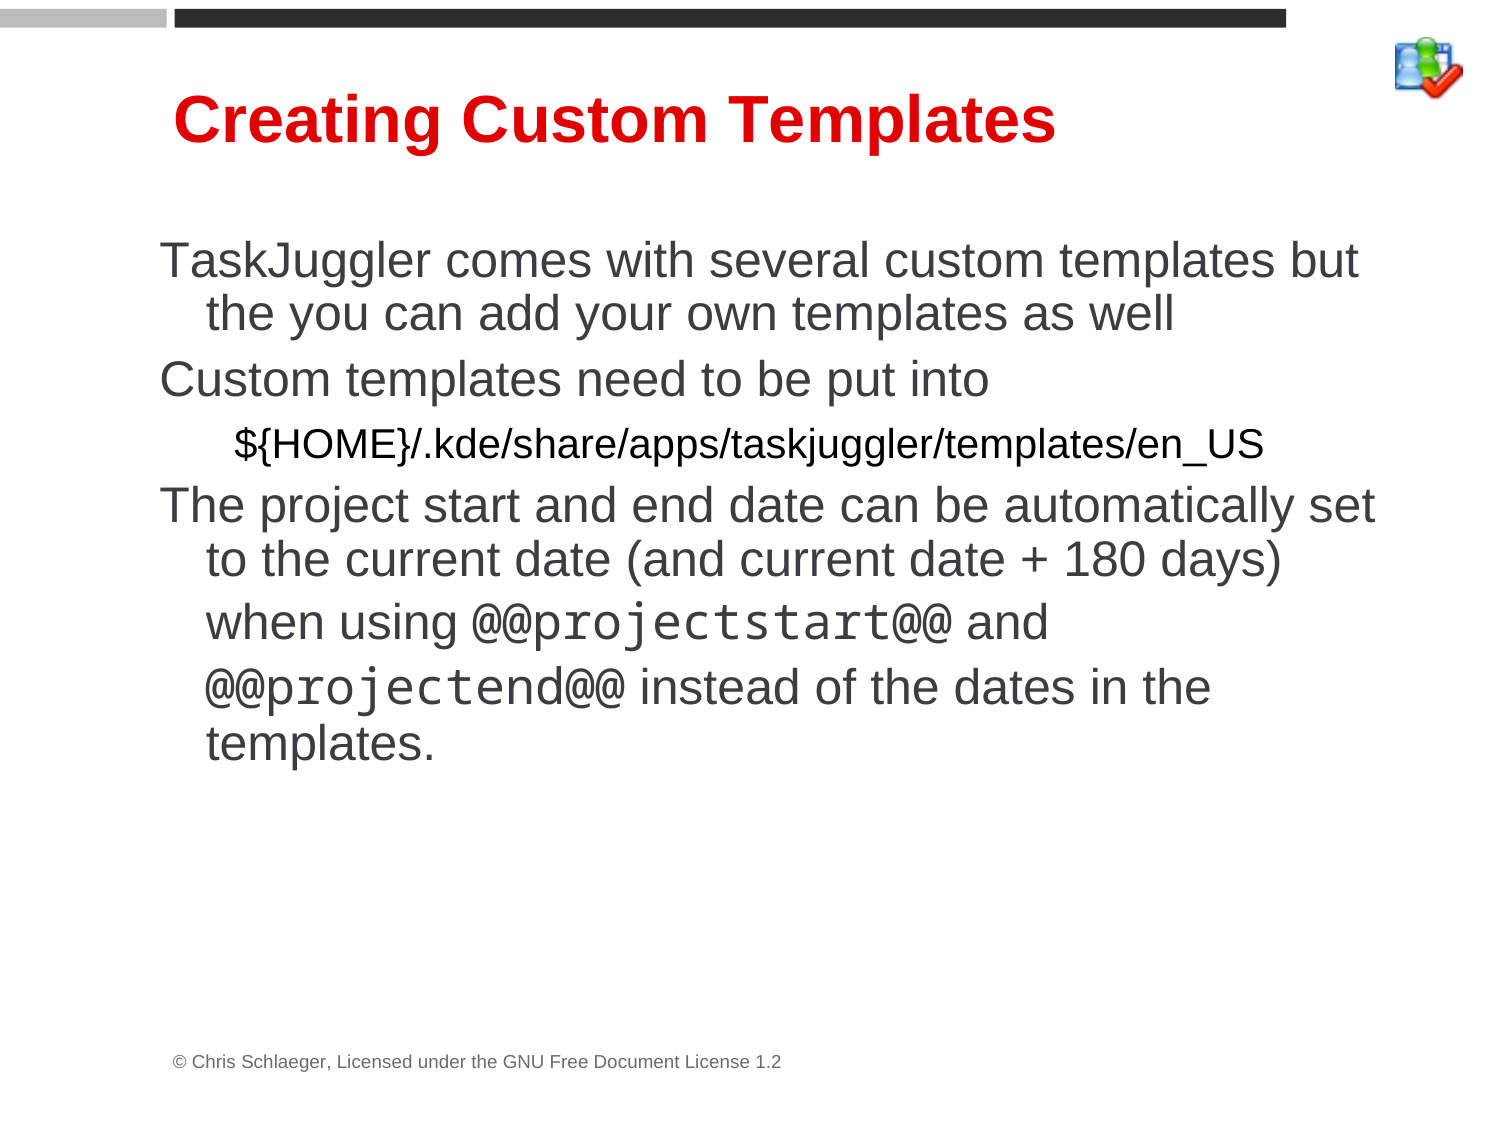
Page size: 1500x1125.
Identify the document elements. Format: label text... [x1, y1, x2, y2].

picture [1395, 37, 1463, 105]
title Creating Custom Templates [173, 41, 1395, 205]
list TaskJuggler comes with several custom templates but the you can add your own templates as well Custom templates need to be put into ${HOME}/.kde/share/apps/taskjuggler/templates/en_US The project start and end date can be automatically set to the current date (and current date + 180 days) when using @@projectstart@@ and @@projectend@@ instead of the dates in the templates. [159, 234, 1395, 947]
